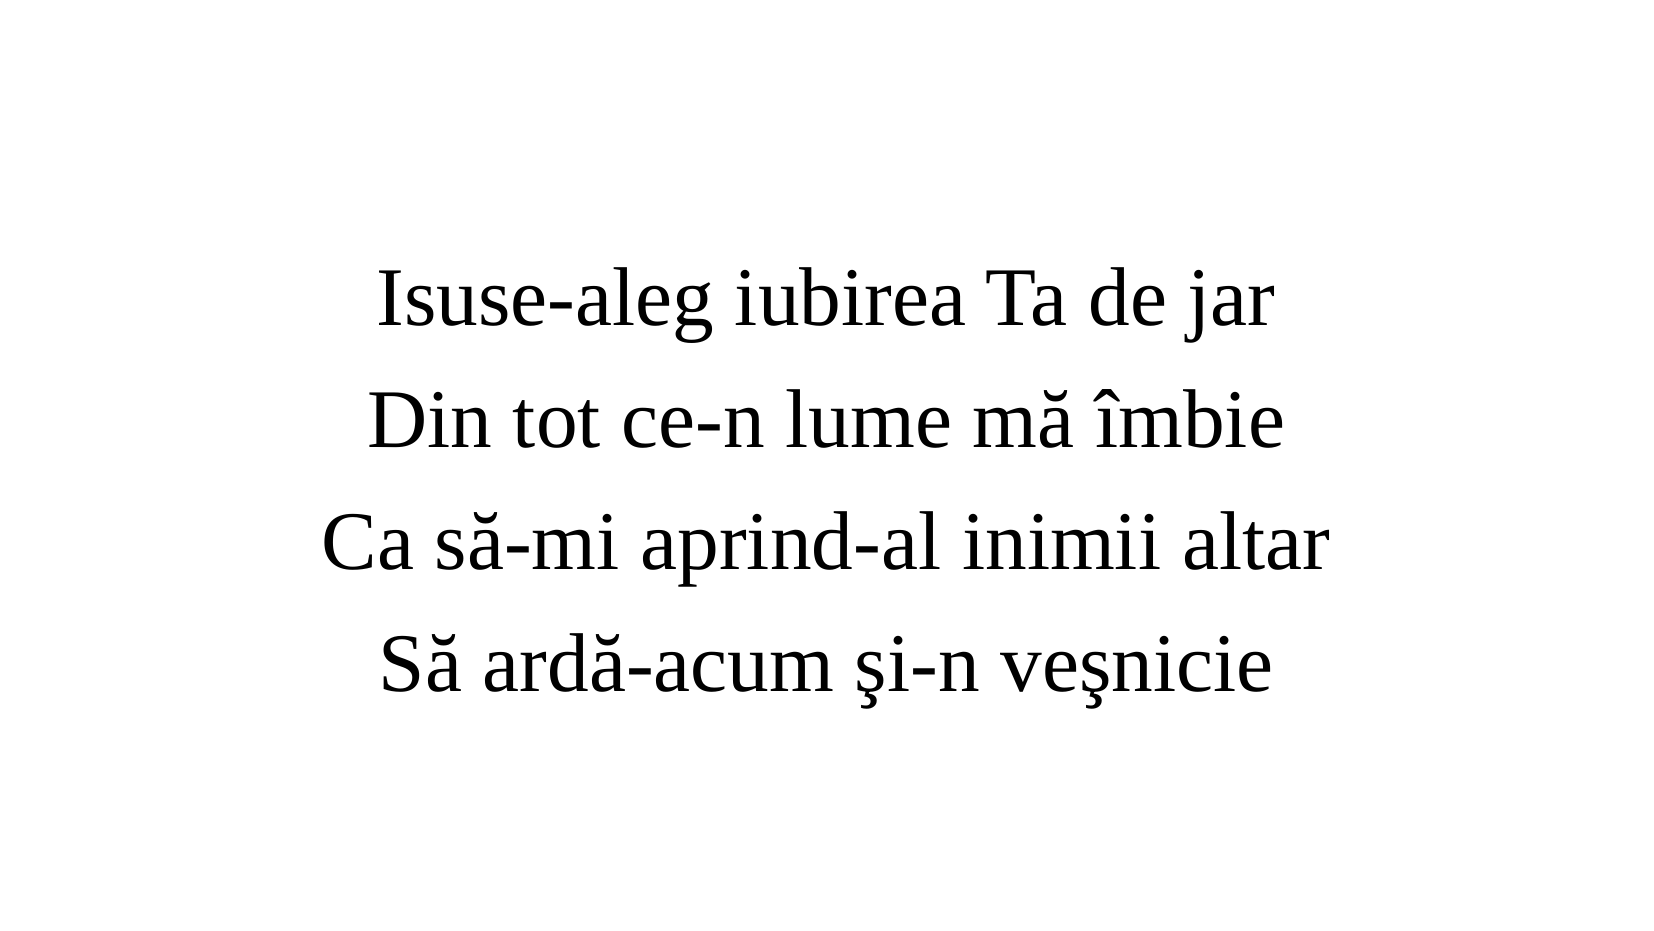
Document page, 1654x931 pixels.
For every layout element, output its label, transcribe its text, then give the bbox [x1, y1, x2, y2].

subtitle Isuse-aleg iubirea Ta de jar Din tot ce-n lume mă îmbie Ca să-mi aprind-al inimii altar Să ardă-acum şi-n veşnicie [118, 238, 1536, 712]
